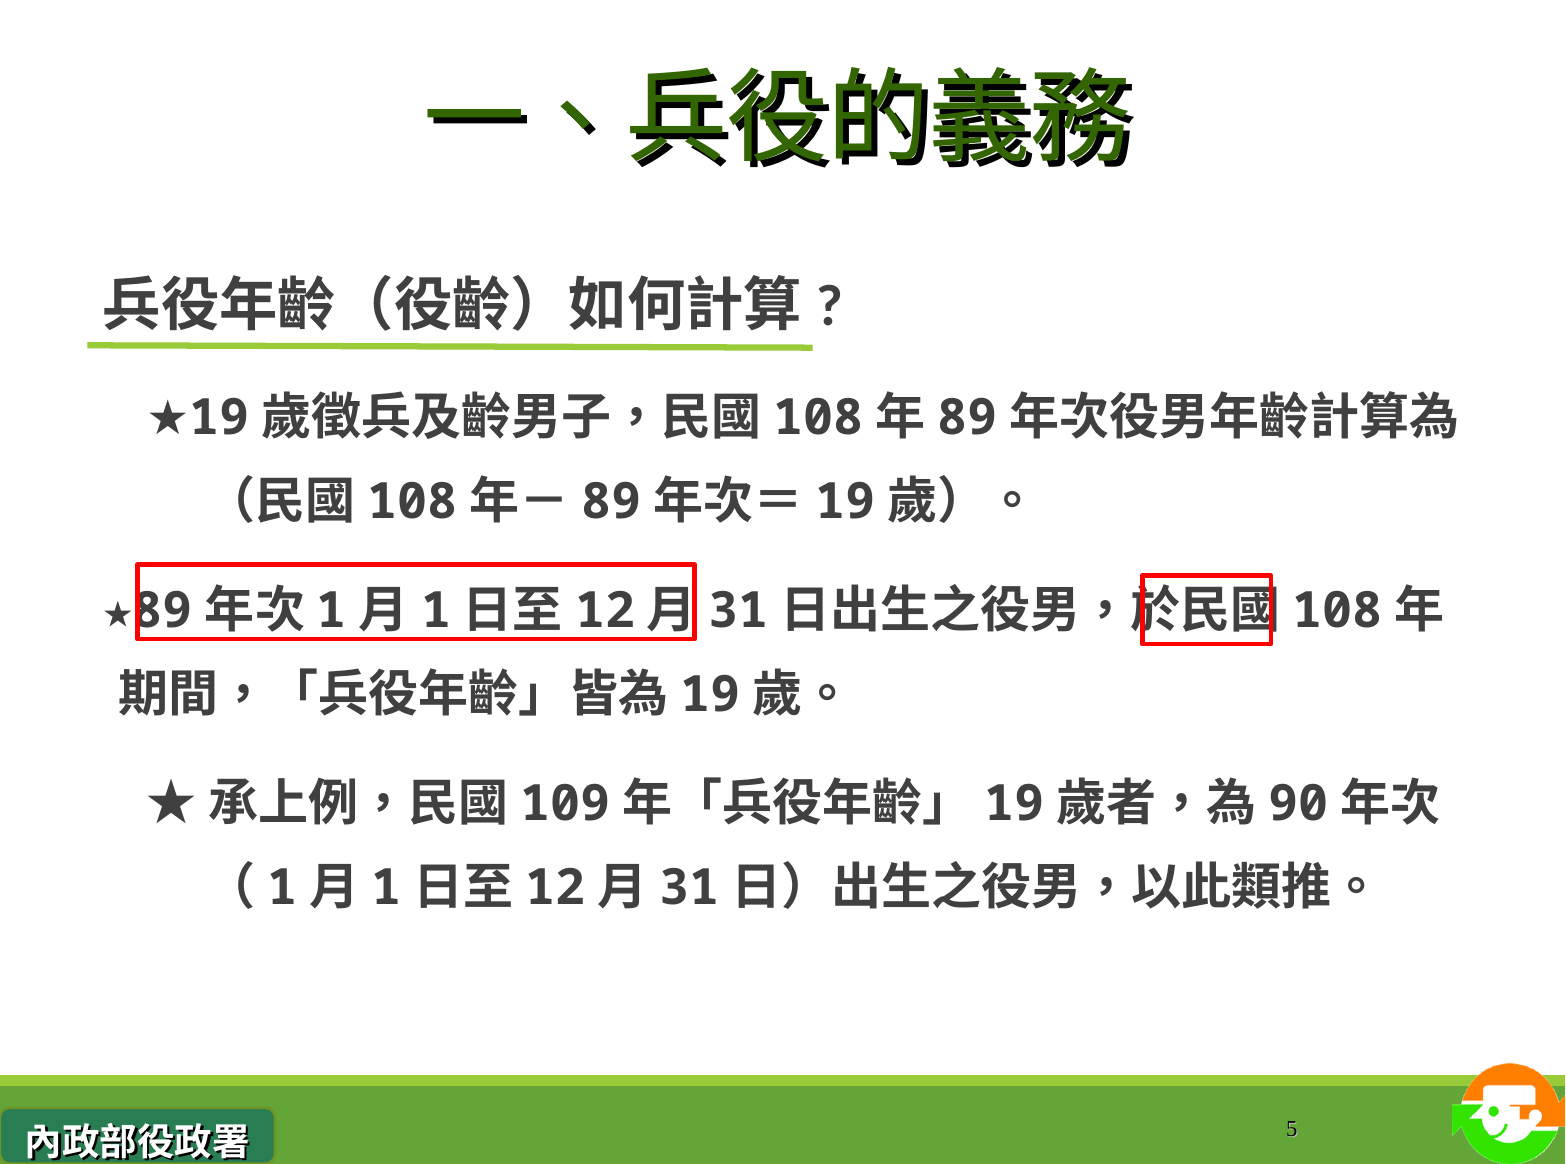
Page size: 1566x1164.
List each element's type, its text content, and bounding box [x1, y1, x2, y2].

text_box 內政部役政署 [0, 1107, 276, 1164]
picture [1452, 1063, 1566, 1164]
title 一、兵役的義務 [380, 37, 1174, 182]
list 兵役年齡（役齡）如何計算? ★19歲徵兵及齡男子，民國108年89年次役男年齡計算為（民國108年－89年次＝19歲）。 ★89年次1月1日至12月31日出生之役男，於民國108年期間，「兵役年齡」皆為19歲。 ★承上例，民國109年「兵役年齡」19歲者，為90年次（1月1日至12月31日）出生之役男，以此類推。 [87, 228, 1478, 1005]
text_box 4 [1270, 1096, 1440, 1158]
